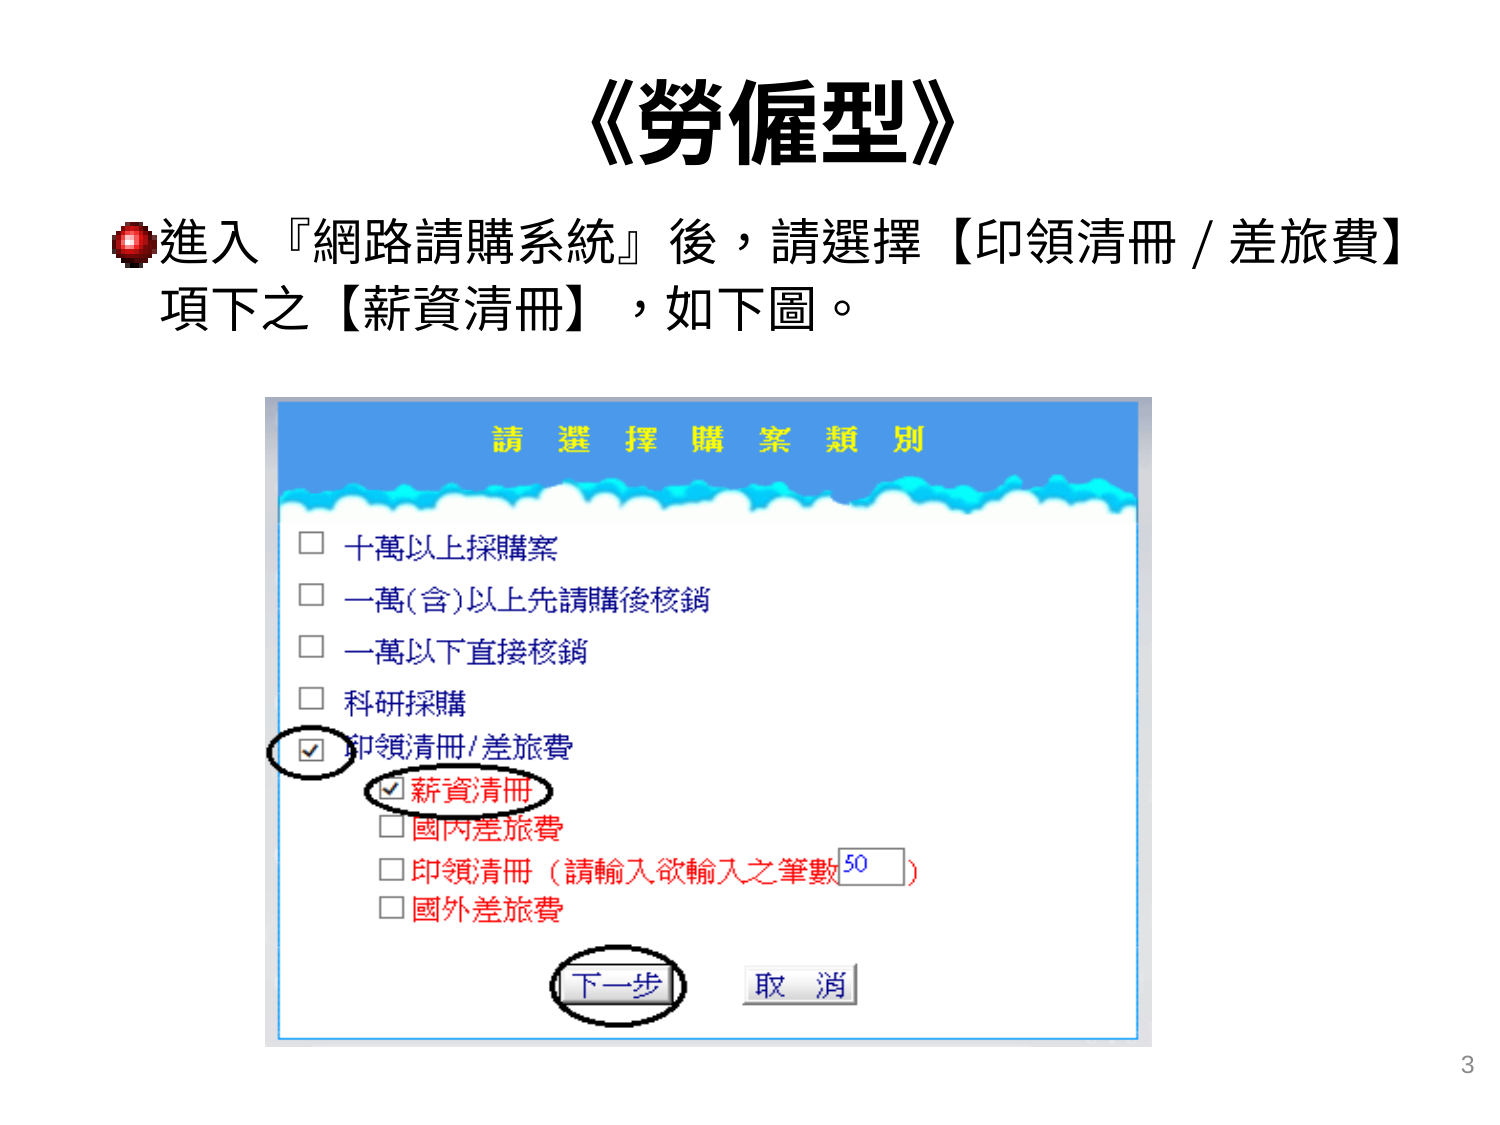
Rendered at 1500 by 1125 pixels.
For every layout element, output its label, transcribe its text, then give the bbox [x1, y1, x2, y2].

slide_number <編號> [1139, 1024, 1490, 1103]
picture [265, 397, 1152, 1047]
title 《勞僱型》 [277, 45, 1270, 197]
list 進入『網路請購系統』後，請選擇【印領清冊/差旅費】項下之【薪資清冊】，如下圖。 [88, 196, 1447, 1071]
